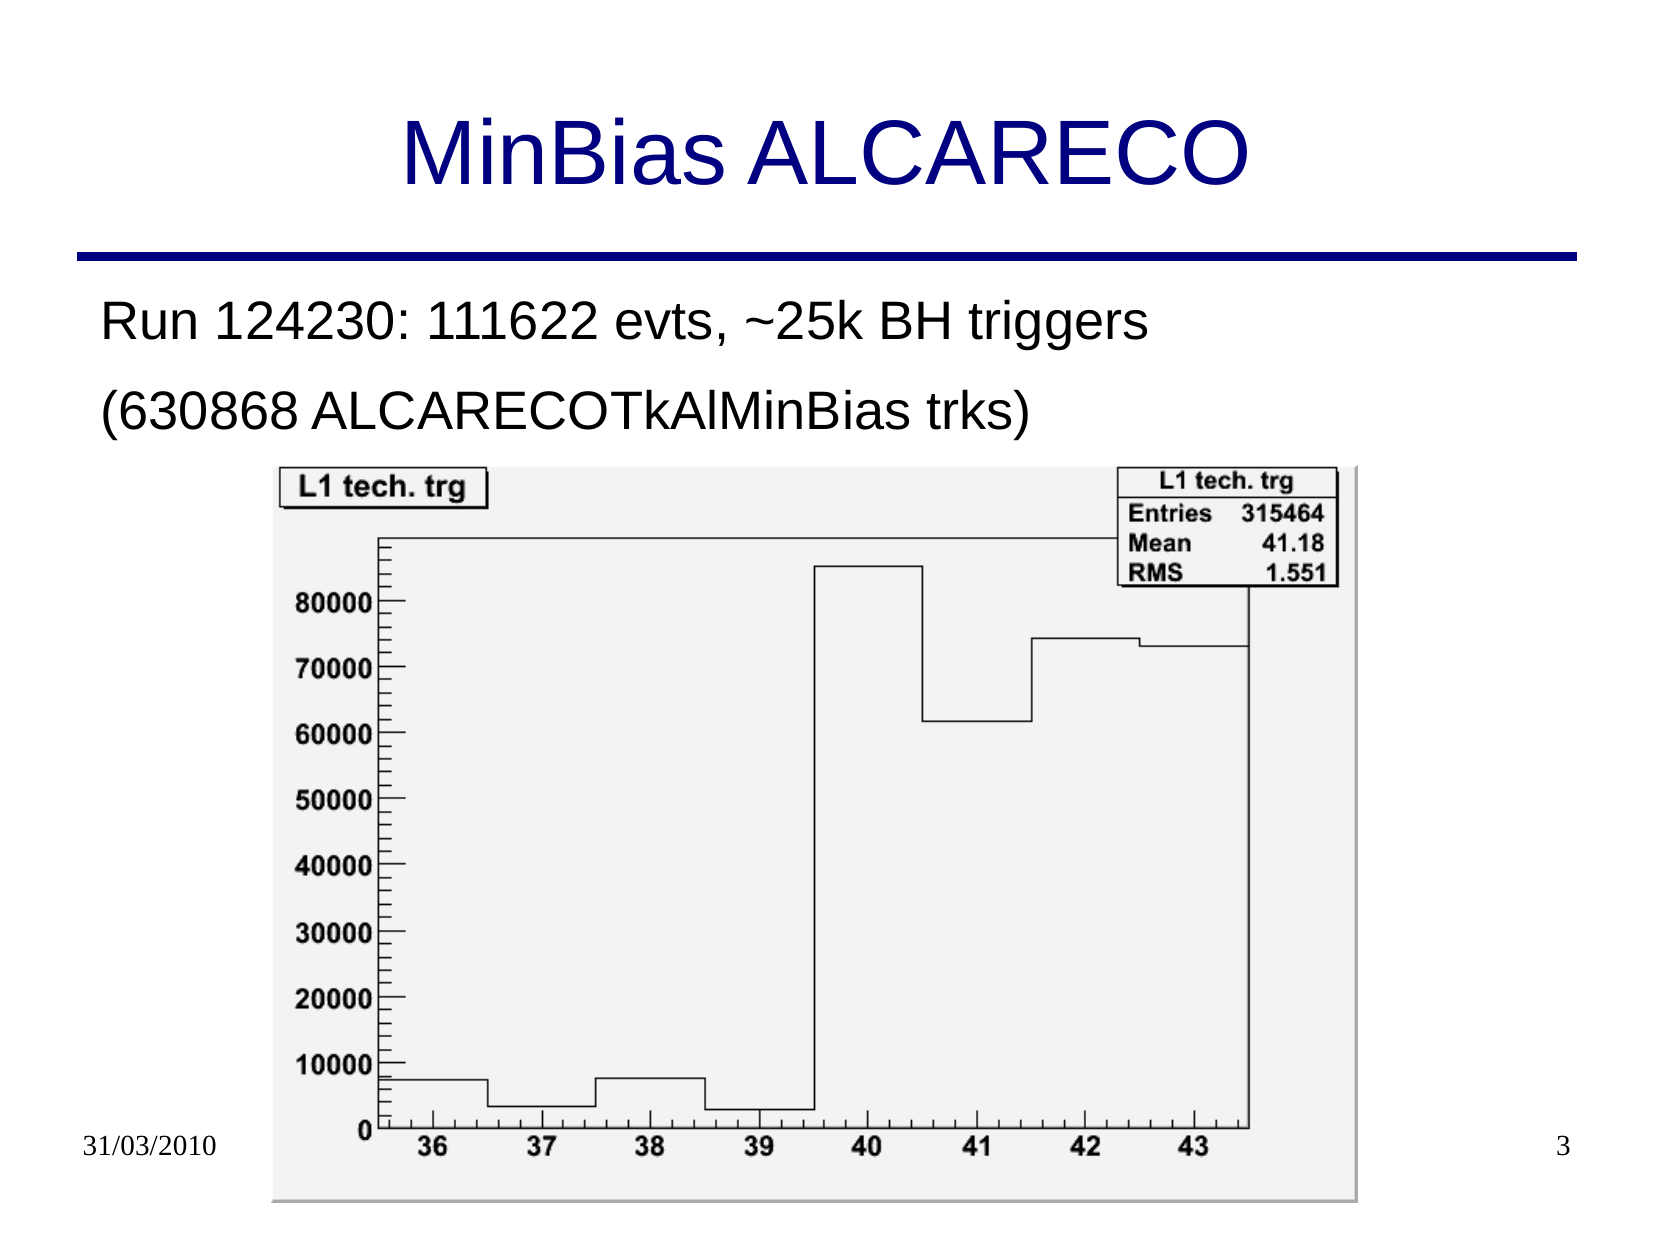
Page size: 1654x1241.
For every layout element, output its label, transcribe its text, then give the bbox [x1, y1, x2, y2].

picture [270, 464, 1358, 1203]
list Run 124230: 111622 evts, ~25k BH triggers (630868 ALCARECOTkAlMinBias trks) [82, 290, 1571, 1109]
title MinBias ALCARECO [82, 49, 1571, 257]
